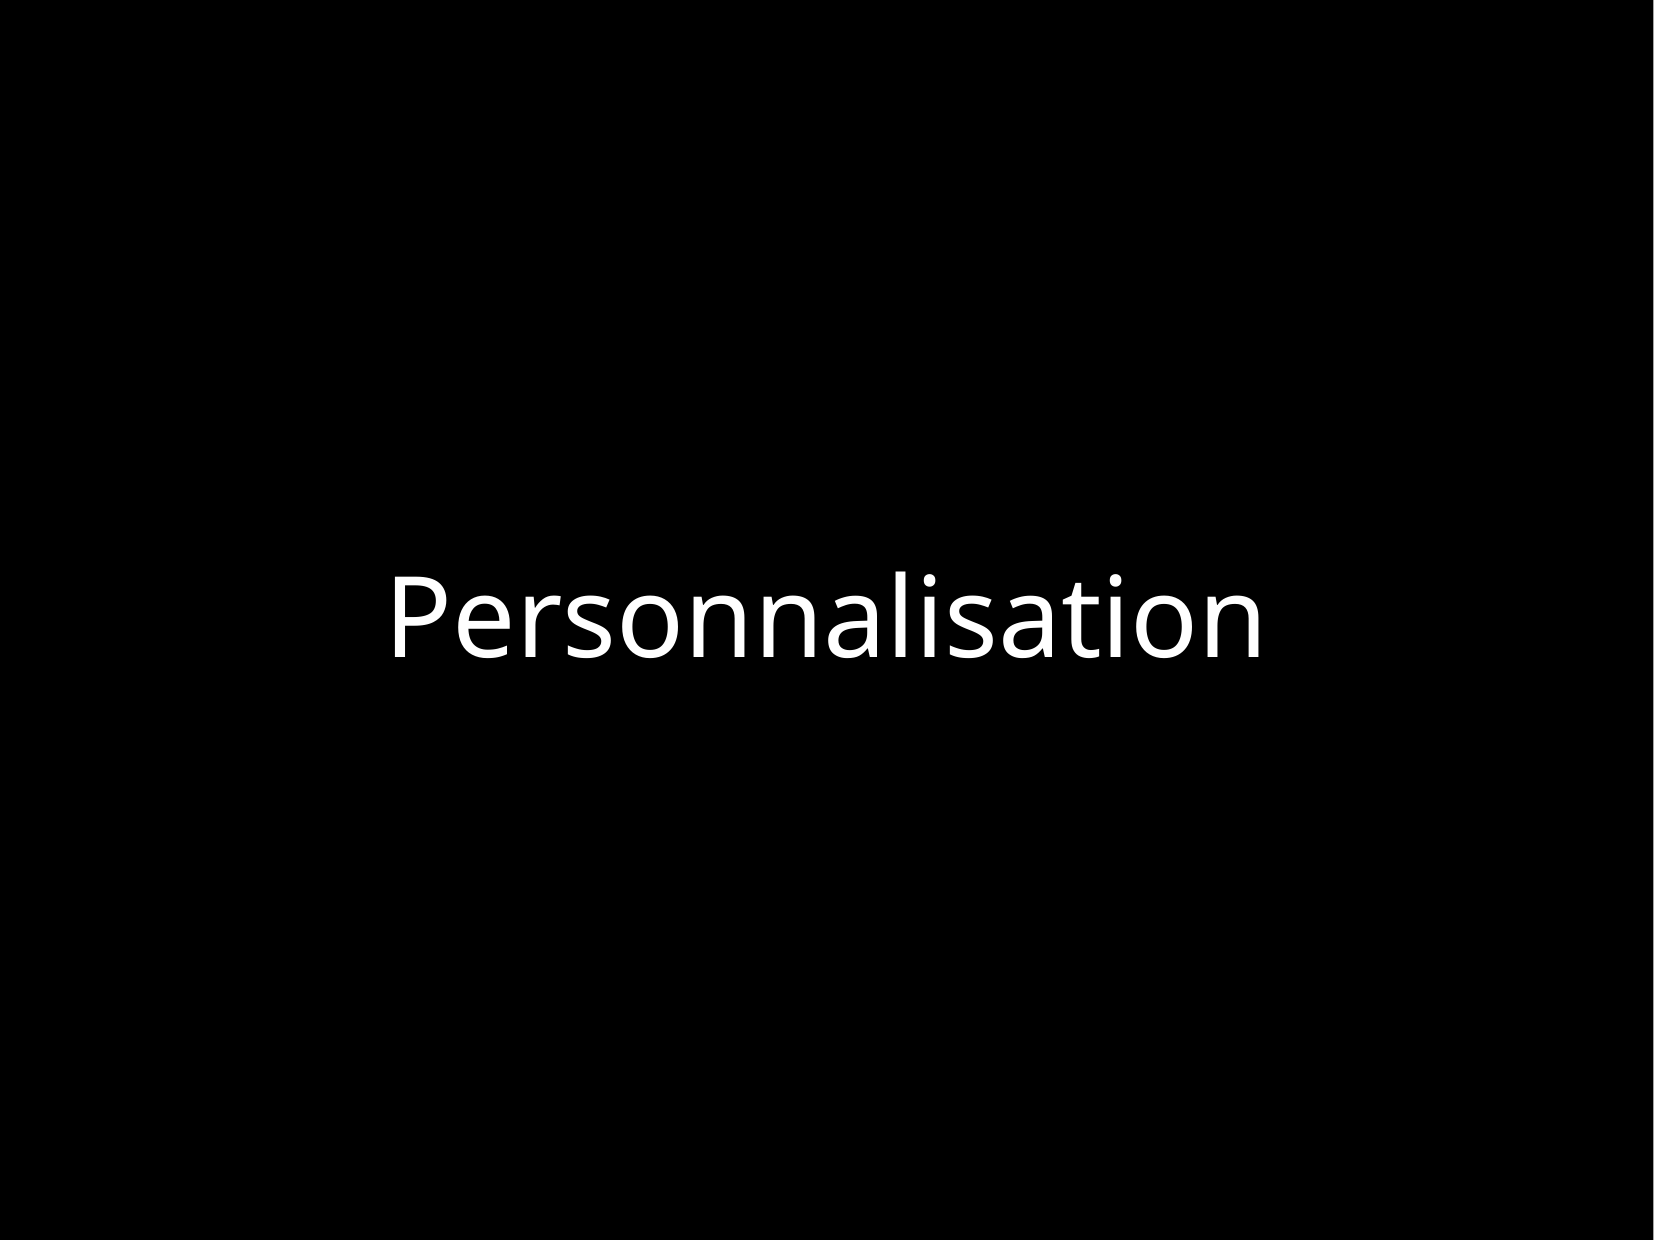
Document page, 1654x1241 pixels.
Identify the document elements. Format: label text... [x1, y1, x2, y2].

title Personnalisation [82, 56, 1571, 1172]
